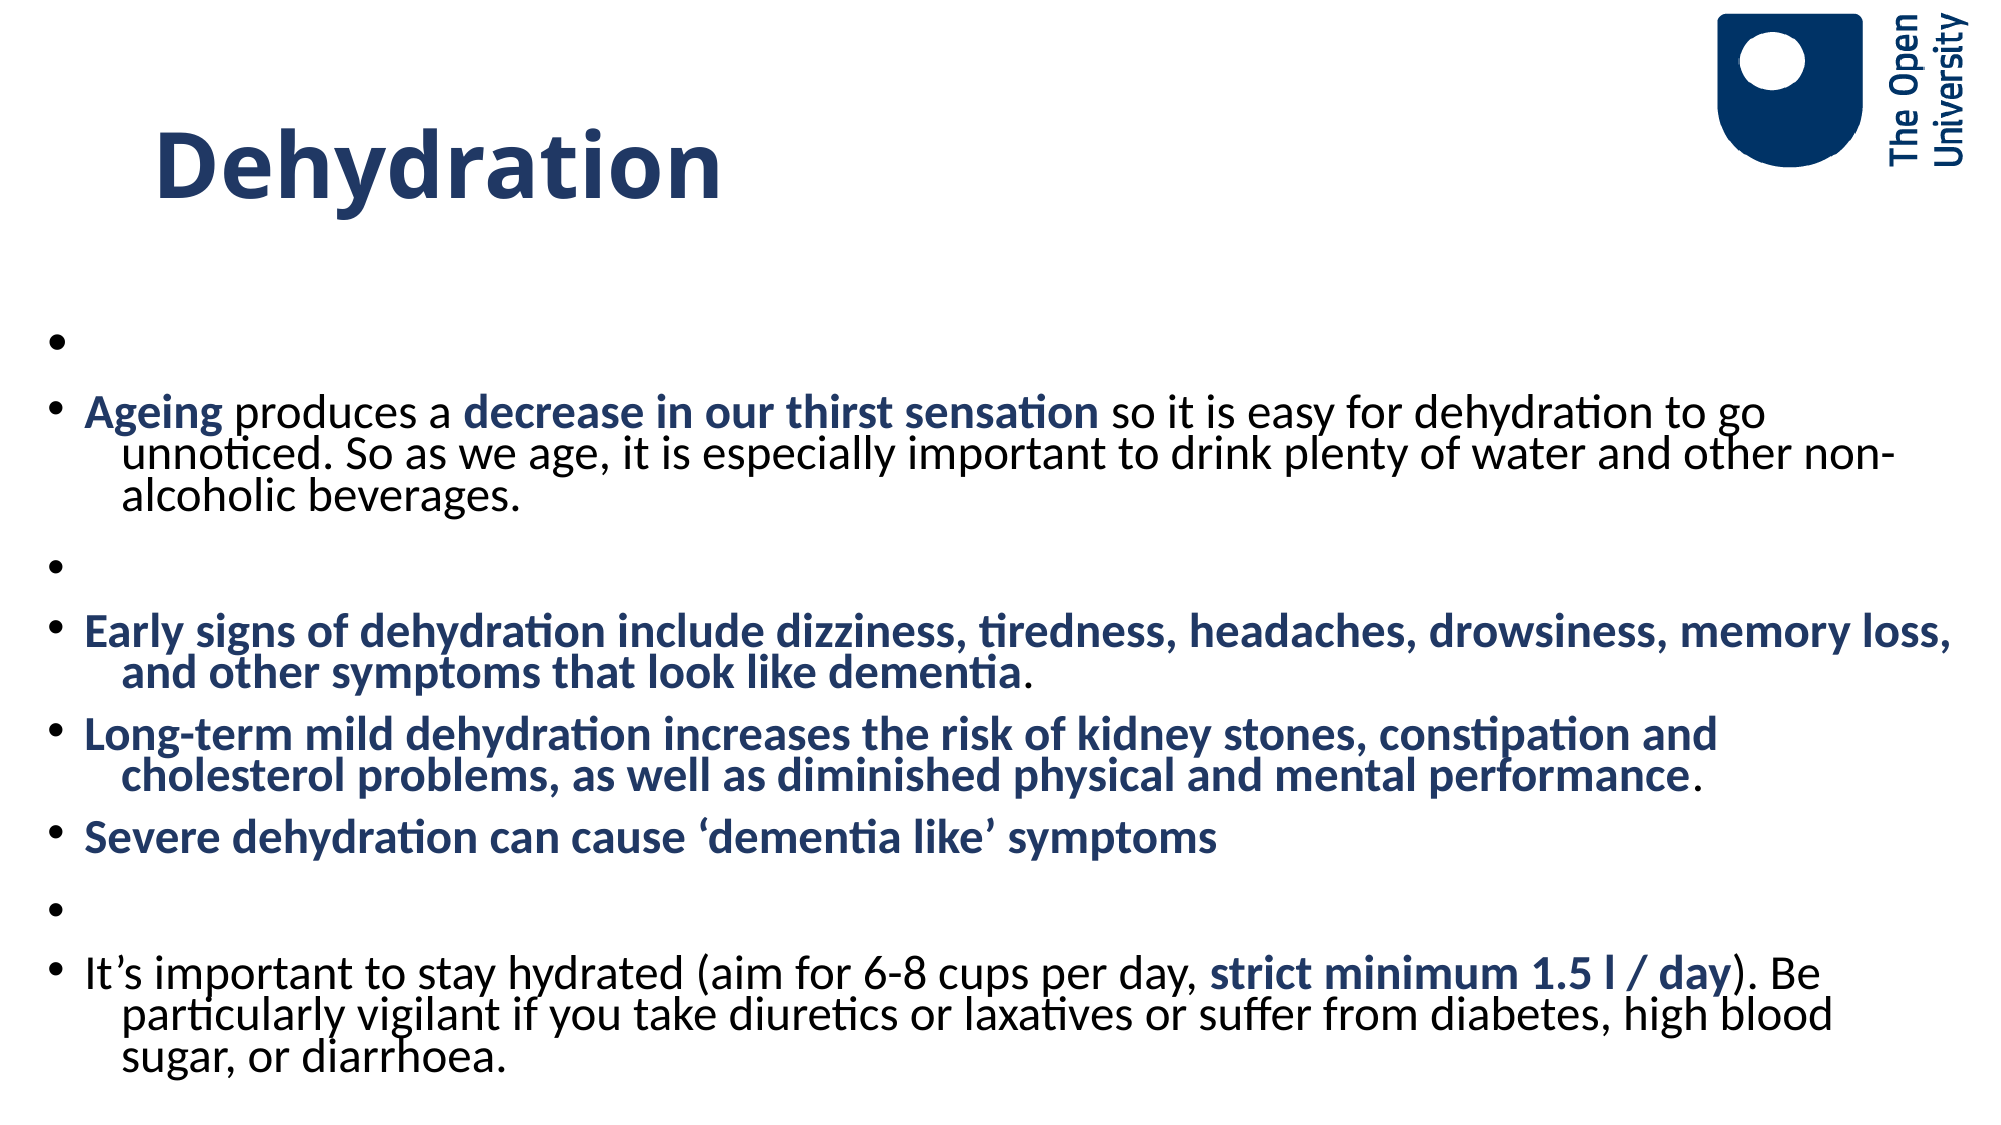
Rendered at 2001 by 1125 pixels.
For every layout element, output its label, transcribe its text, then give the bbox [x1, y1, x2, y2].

list Ageing produces a decrease in our thirst sensation so it is easy for dehydration to go unnoticed. So as we age, it is especially important to drink plenty of water and other non-alcoholic beverages. Early signs of dehydration include dizziness, tiredness, headaches, drowsiness, memory loss, and other symptoms that look like dementia. Long-term mild dehydration increases the risk of kidney stones, constipation and cholesterol problems, as well as diminished physical and mental performance. Severe dehydration can cause ‘dementia like’ symptoms It’s important to stay hydrated (aim for 6-8 cups per day, strict minimum 1.5 l / day). Be particularly vigilant if you take diuretics or laxatives or suffer from diabetes, high blood sugar, or diarrhoea. [32, 299, 1971, 1092]
picture [1716, 10, 1971, 170]
title Dehydration [137, 59, 1863, 278]
